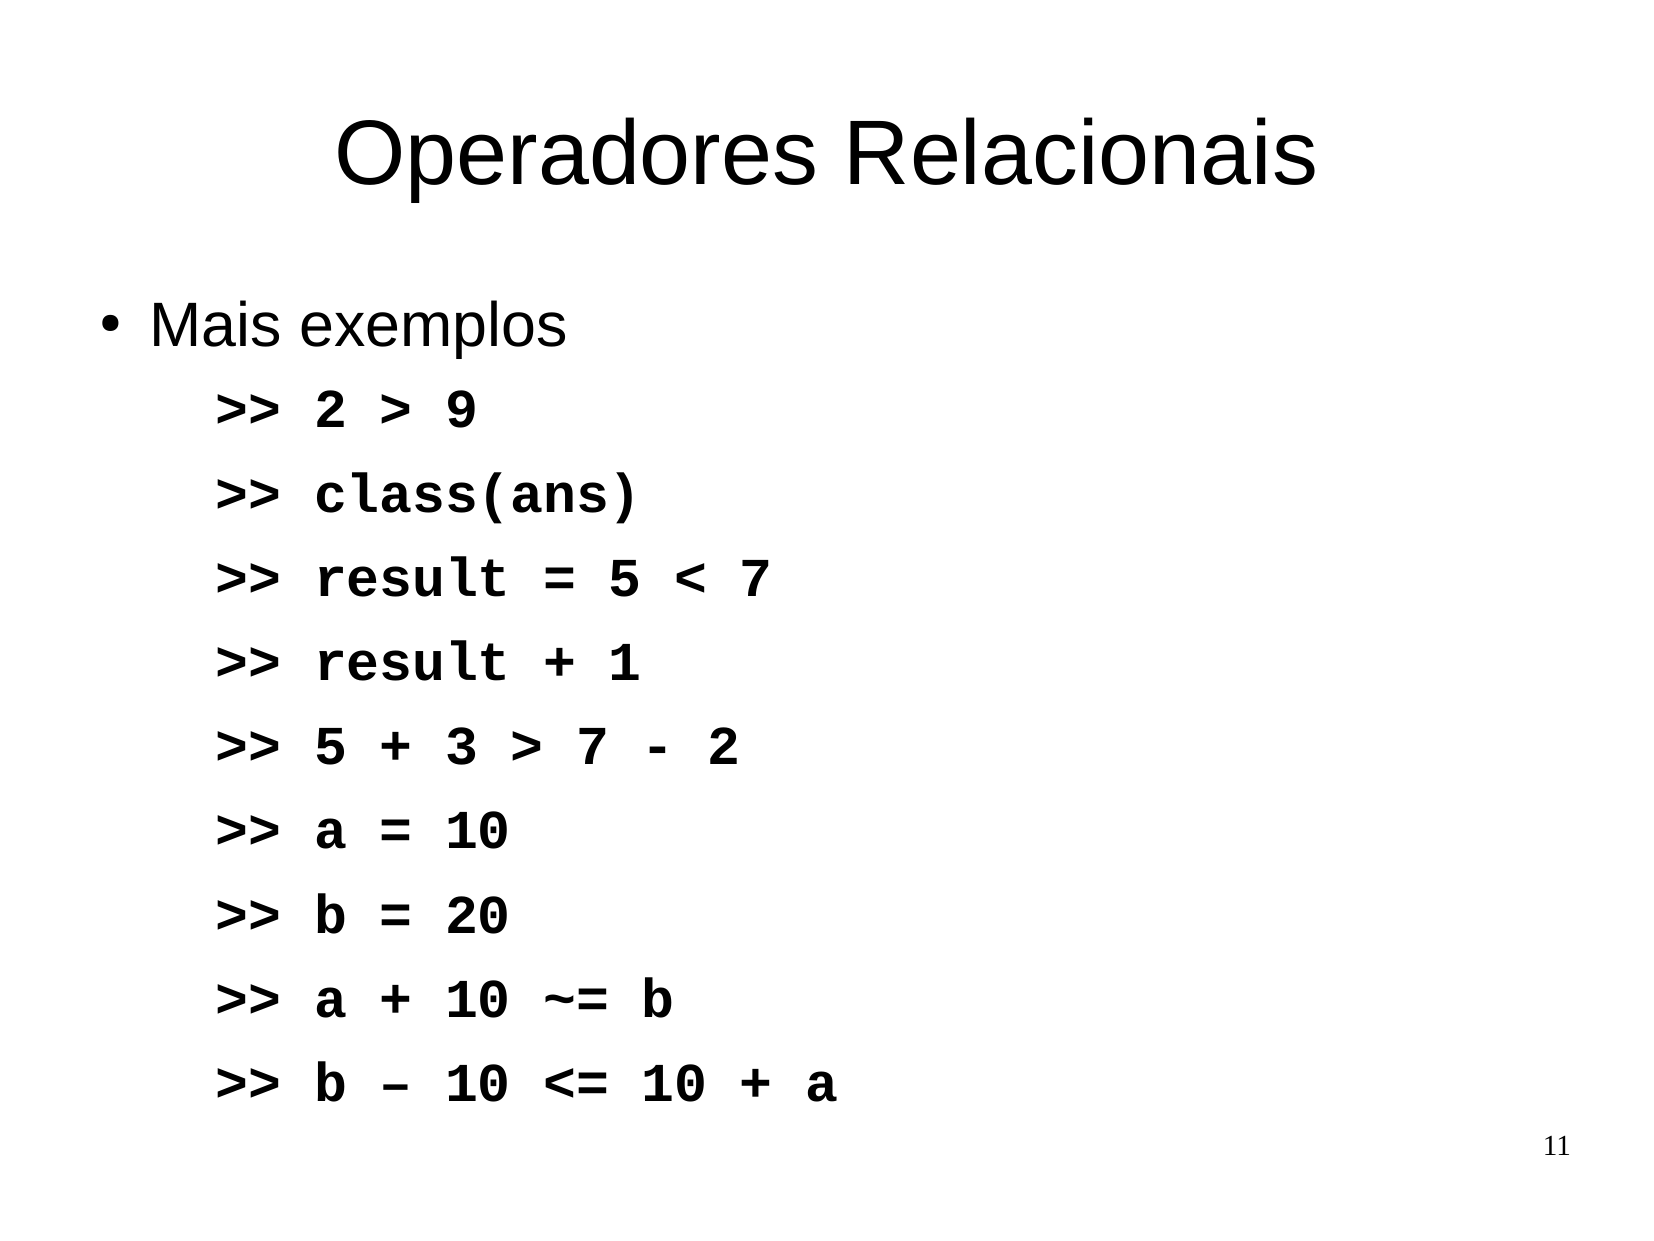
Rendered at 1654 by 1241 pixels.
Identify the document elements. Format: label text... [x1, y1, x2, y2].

list Mais exemplos >> 2 > 9 >> class(ans) >> result = 5 < 7 >> result + 1 >> 5 + 3 > 7 - 2 >> a = 10 >> b = 20 >> a + 10 ~= b >> b – 10 <= 10 + a [82, 290, 1571, 1123]
title Operadores Relacionais [82, 49, 1571, 257]
